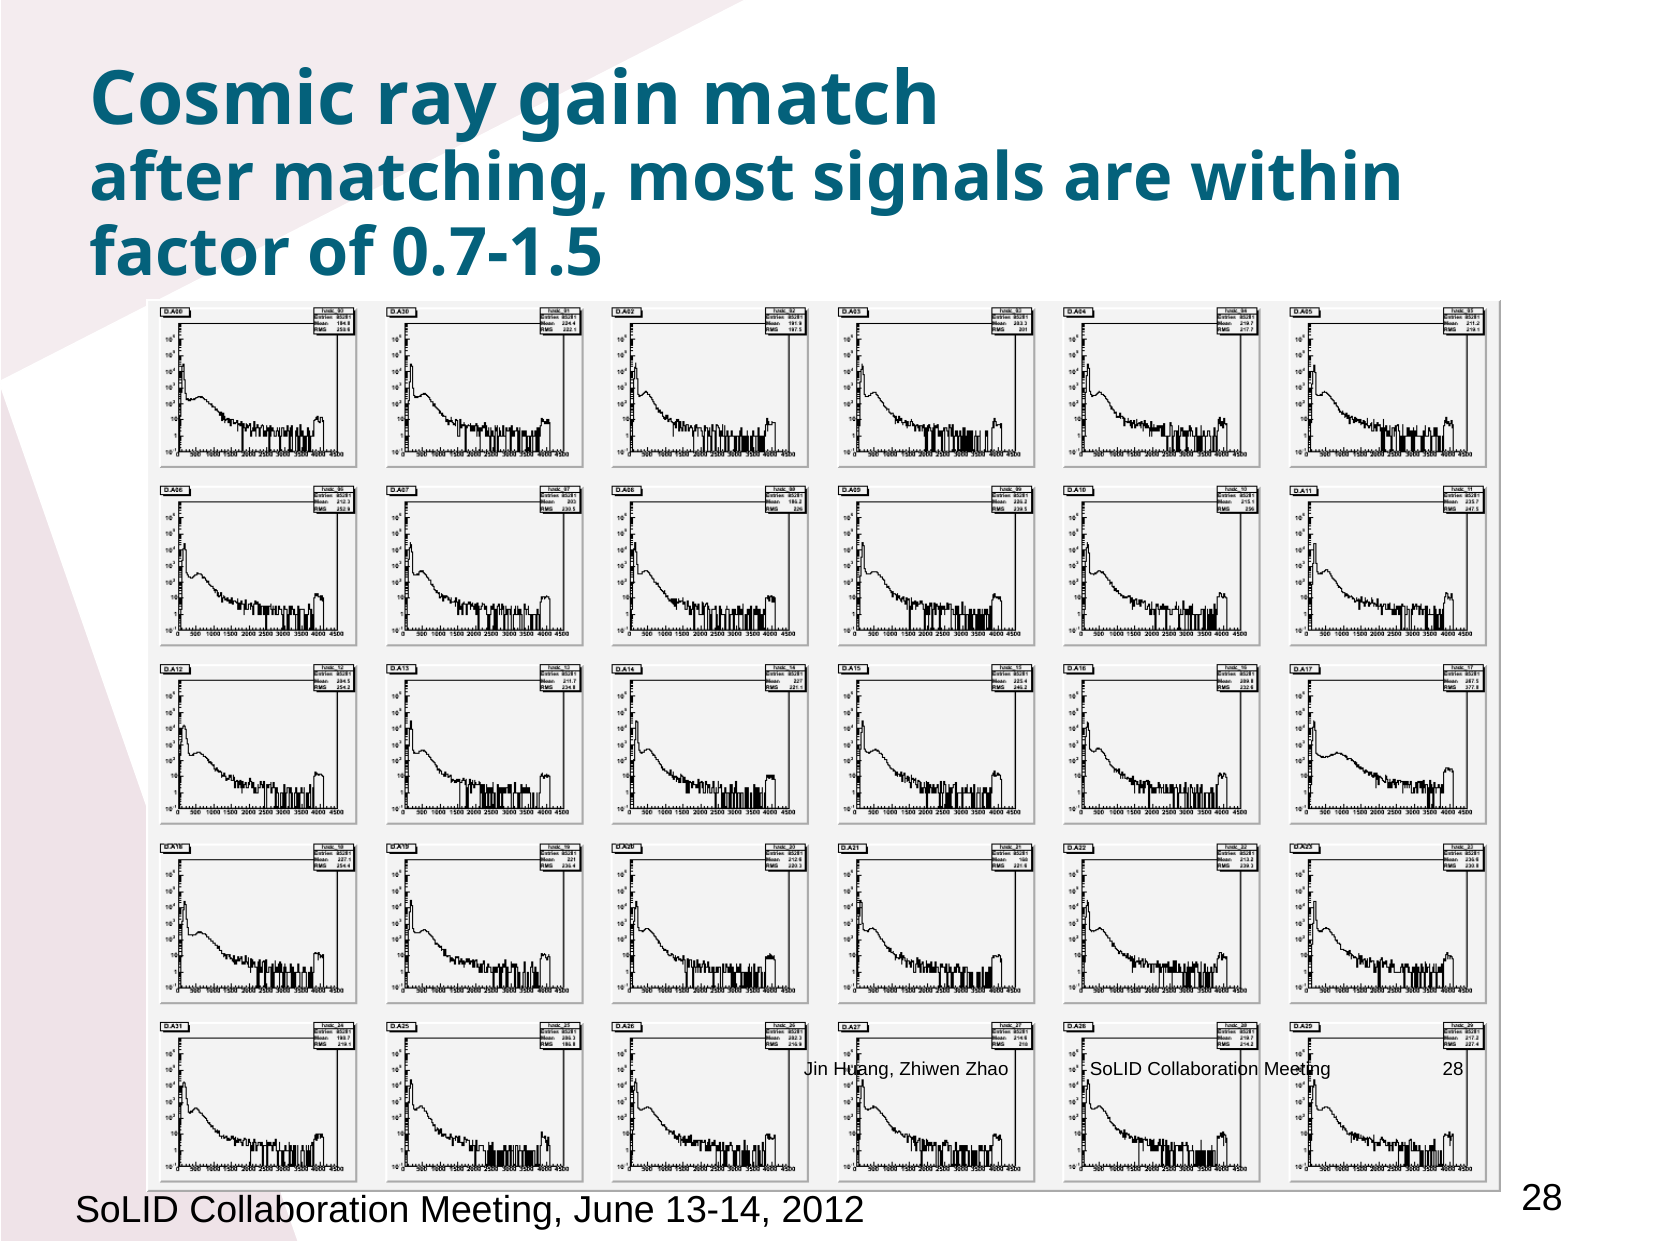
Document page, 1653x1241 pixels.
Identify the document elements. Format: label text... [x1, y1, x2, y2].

picture [146, 299, 1501, 1192]
list [75, 243, 1426, 986]
text_box SoLID Collaboration Meeting [1075, 1051, 1418, 1112]
text_box Jin Huang, Zhiwen Zhao [737, 1051, 1075, 1112]
text_box <number> [1418, 1051, 1479, 1112]
title Cosmic ray gain match after matching, most signals are within factor of 0.7-1.5 [75, 50, 1613, 372]
